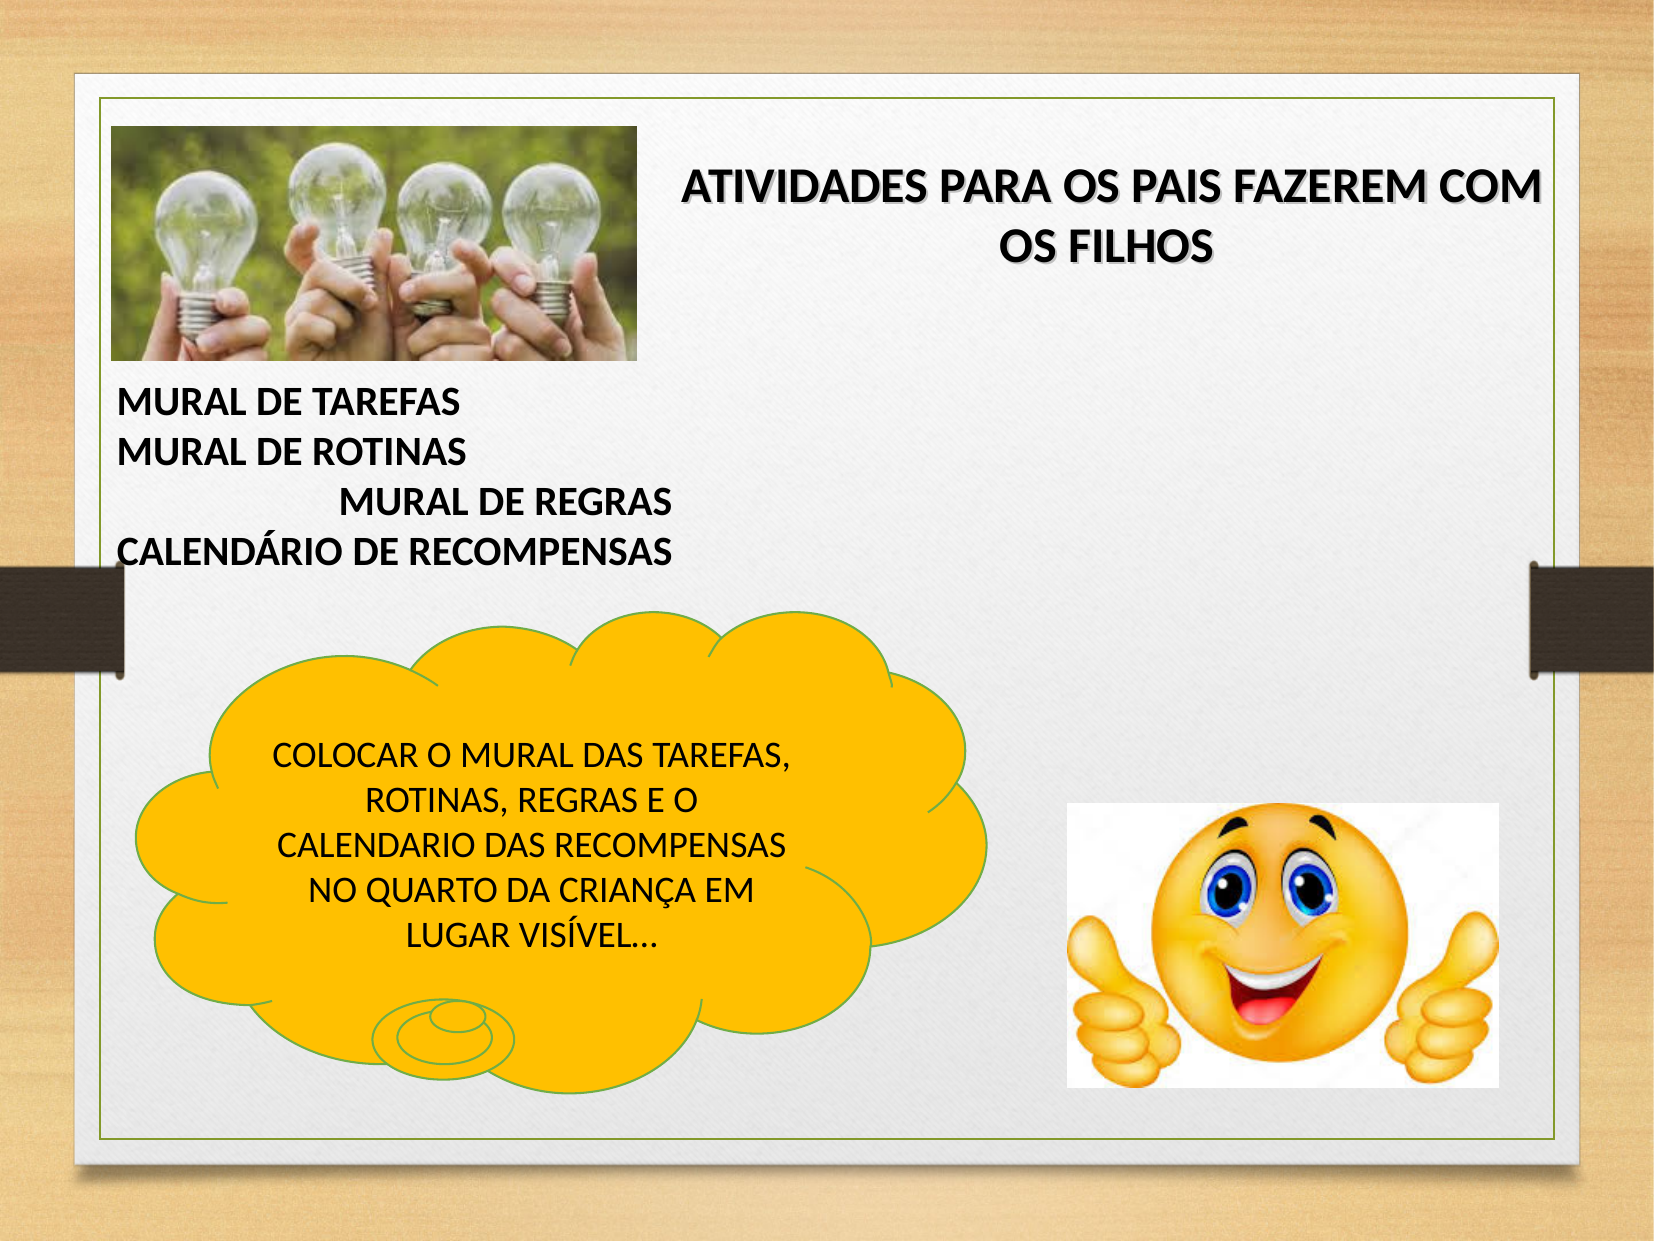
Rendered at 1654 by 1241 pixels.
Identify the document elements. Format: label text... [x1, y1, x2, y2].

picture [111, 126, 637, 353]
text_box MURAL DE TAREFAS MURAL DE ROTINAS MURAL DE REGRAS CALENDÁRIO DE RECOMPENSAS [89, 348, 1421, 599]
text_box ATIVIDADES PARA OS PAIS FAZEREM COM OS FILHOS [657, 36, 1568, 390]
text_box COLOCAR O MURAL DAS TAREFAS, ROTINAS, REGRAS E O CALENDARIO DAS RECOMPENSAS NO QUARTO DA CRIANÇA EM LUGAR VISÍVEL… [135, 612, 987, 1094]
picture [1067, 803, 1499, 1088]
